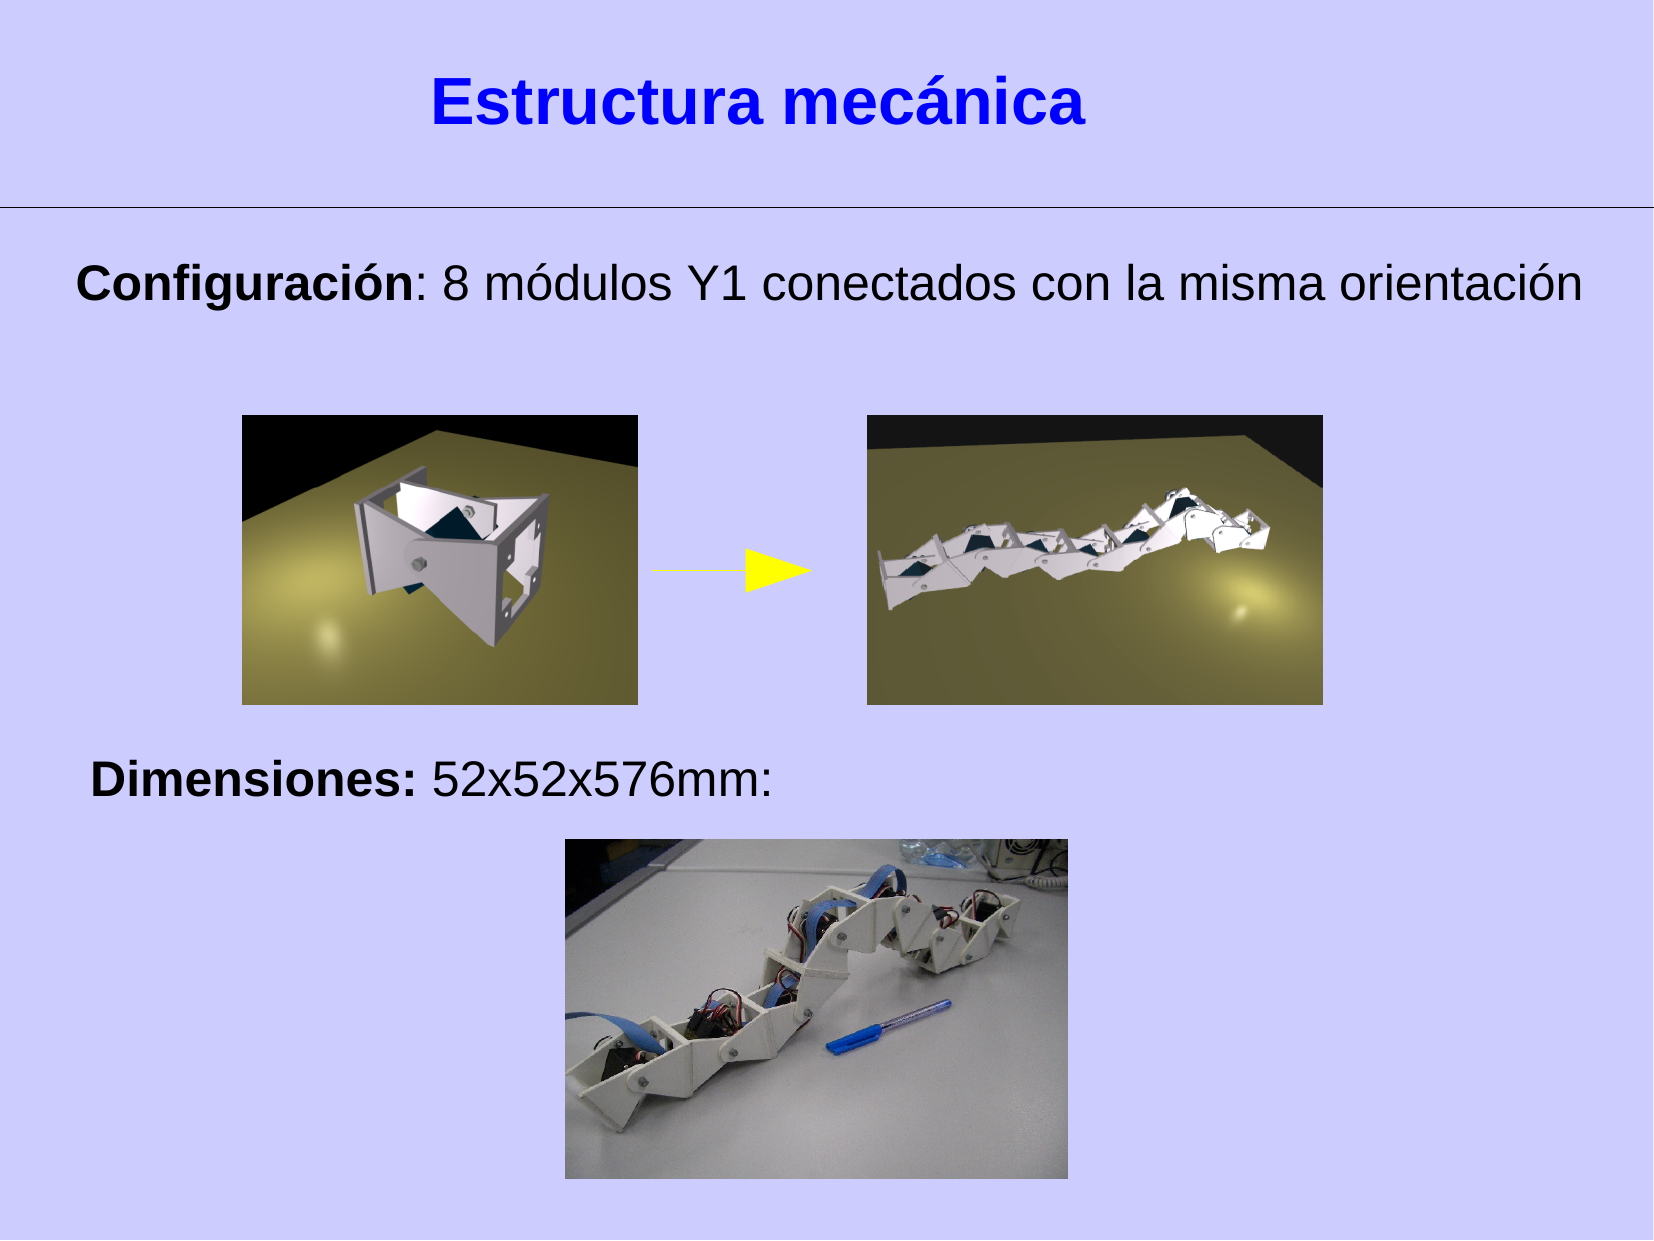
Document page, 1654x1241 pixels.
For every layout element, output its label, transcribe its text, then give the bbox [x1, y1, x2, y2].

text_box Configuración: 8 módulos Y1 conectados con la misma orientación [61, 254, 1610, 326]
picture [565, 839, 1068, 1180]
title Estructura mecánica [120, 0, 1396, 191]
text_box Dimensiones: 52x52x576mm: [76, 750, 1250, 822]
picture [867, 415, 1323, 706]
picture [242, 415, 638, 705]
